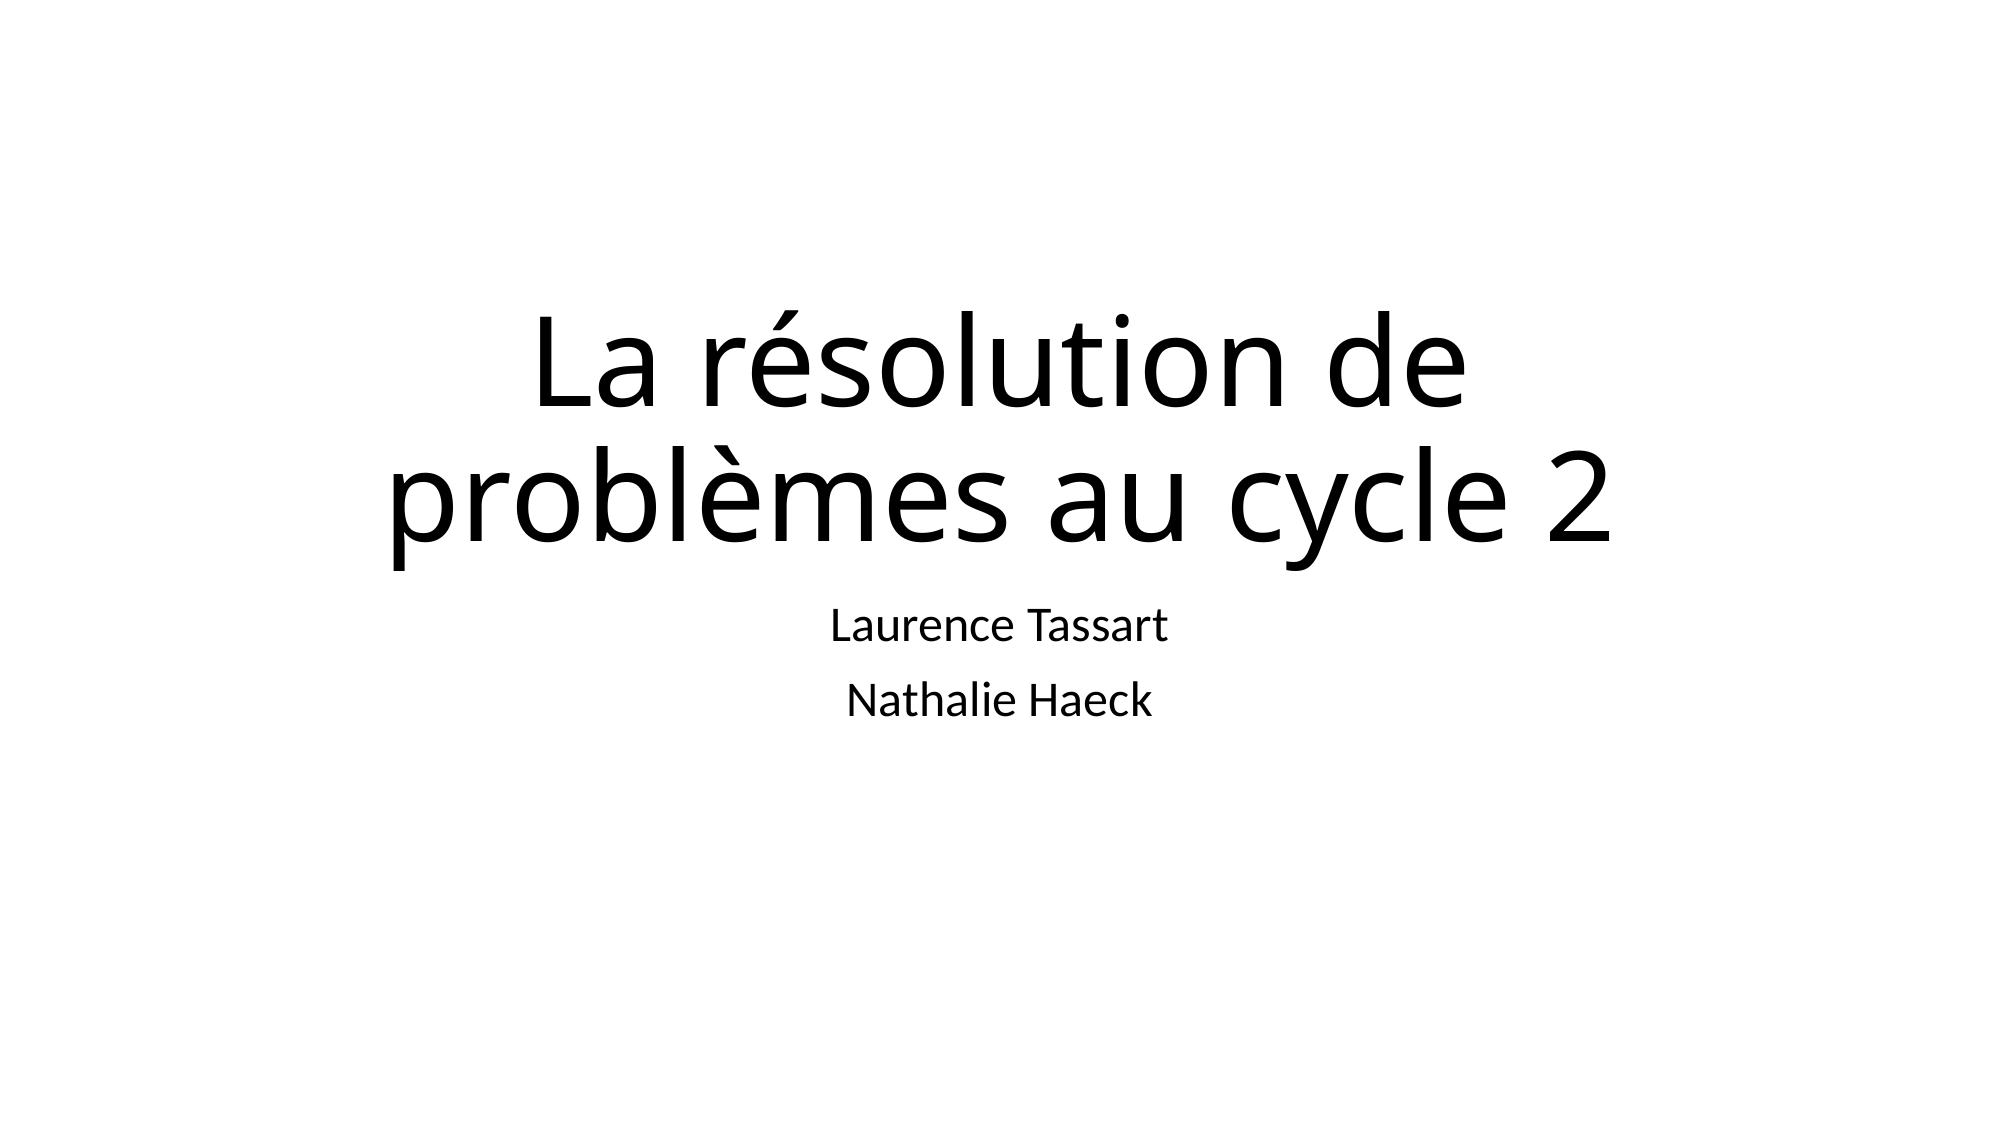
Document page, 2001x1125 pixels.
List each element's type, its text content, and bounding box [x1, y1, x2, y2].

subtitle Laurence Tassart Nathalie Haeck [249, 590, 1750, 863]
title La résolution de problèmes au cycle 2 [249, 184, 1750, 576]
